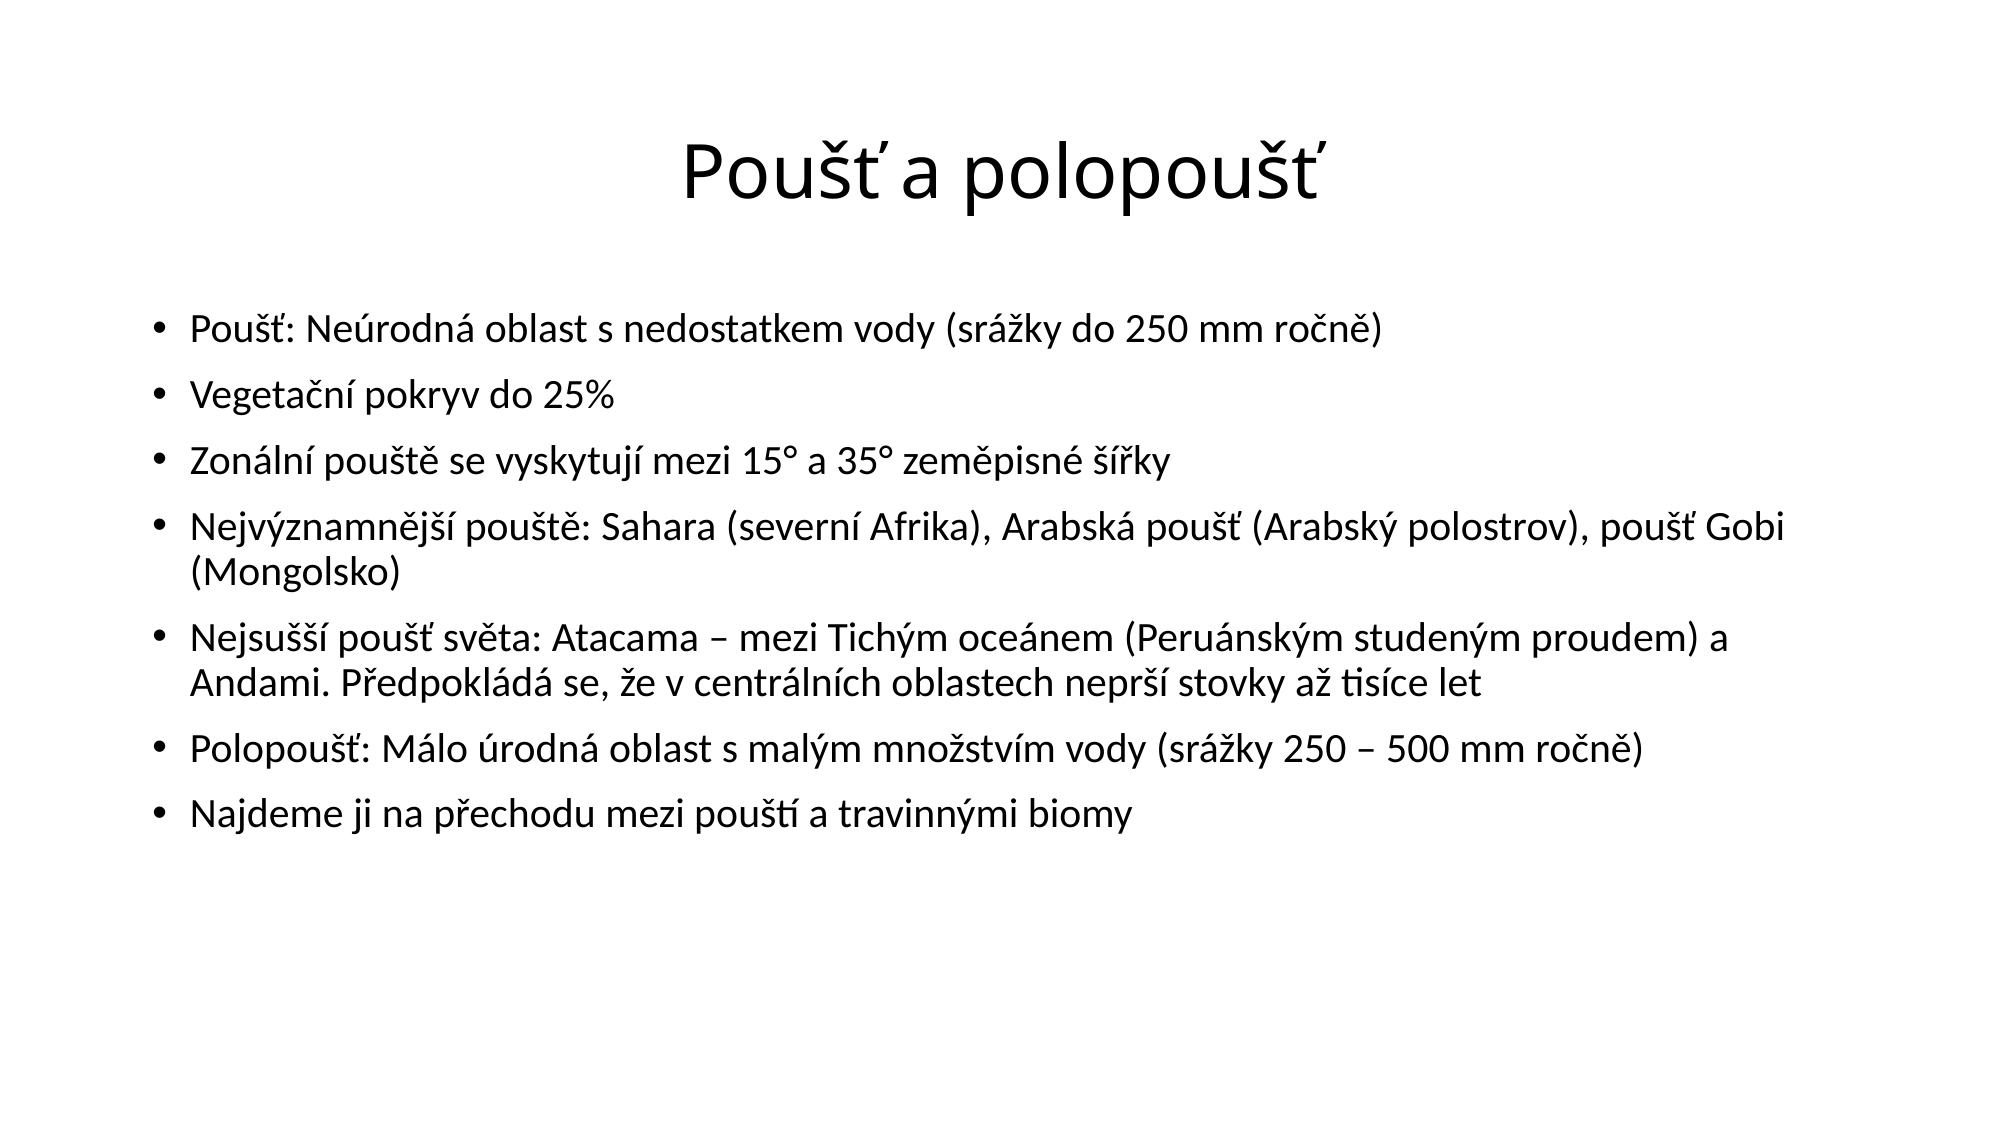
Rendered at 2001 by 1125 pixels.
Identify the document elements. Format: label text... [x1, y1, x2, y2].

title Poušť a polopoušť [137, 59, 1863, 278]
list Poušť: Neúrodná oblast s nedostatkem vody (srážky do 250 mm ročně) Vegetační pokryv do 25% Zonální pouště se vyskytují mezi 15° a 35° zeměpisné šířky Nejvýznamnější pouště: Sahara (severní Afrika), Arabská poušť (Arabský polostrov), poušť Gobi (Mongolsko) Nejsušší poušť světa: Atacama – mezi Tichým oceánem (Peruánským studeným proudem) a Andami. Předpokládá se, že v centrálních oblastech neprší stovky až tisíce let Polopoušť: Málo úrodná oblast s malým množstvím vody (srážky 250 – 500 mm ročně) Najdeme ji na přechodu mezi pouští a travinnými biomy [137, 299, 1863, 1014]
